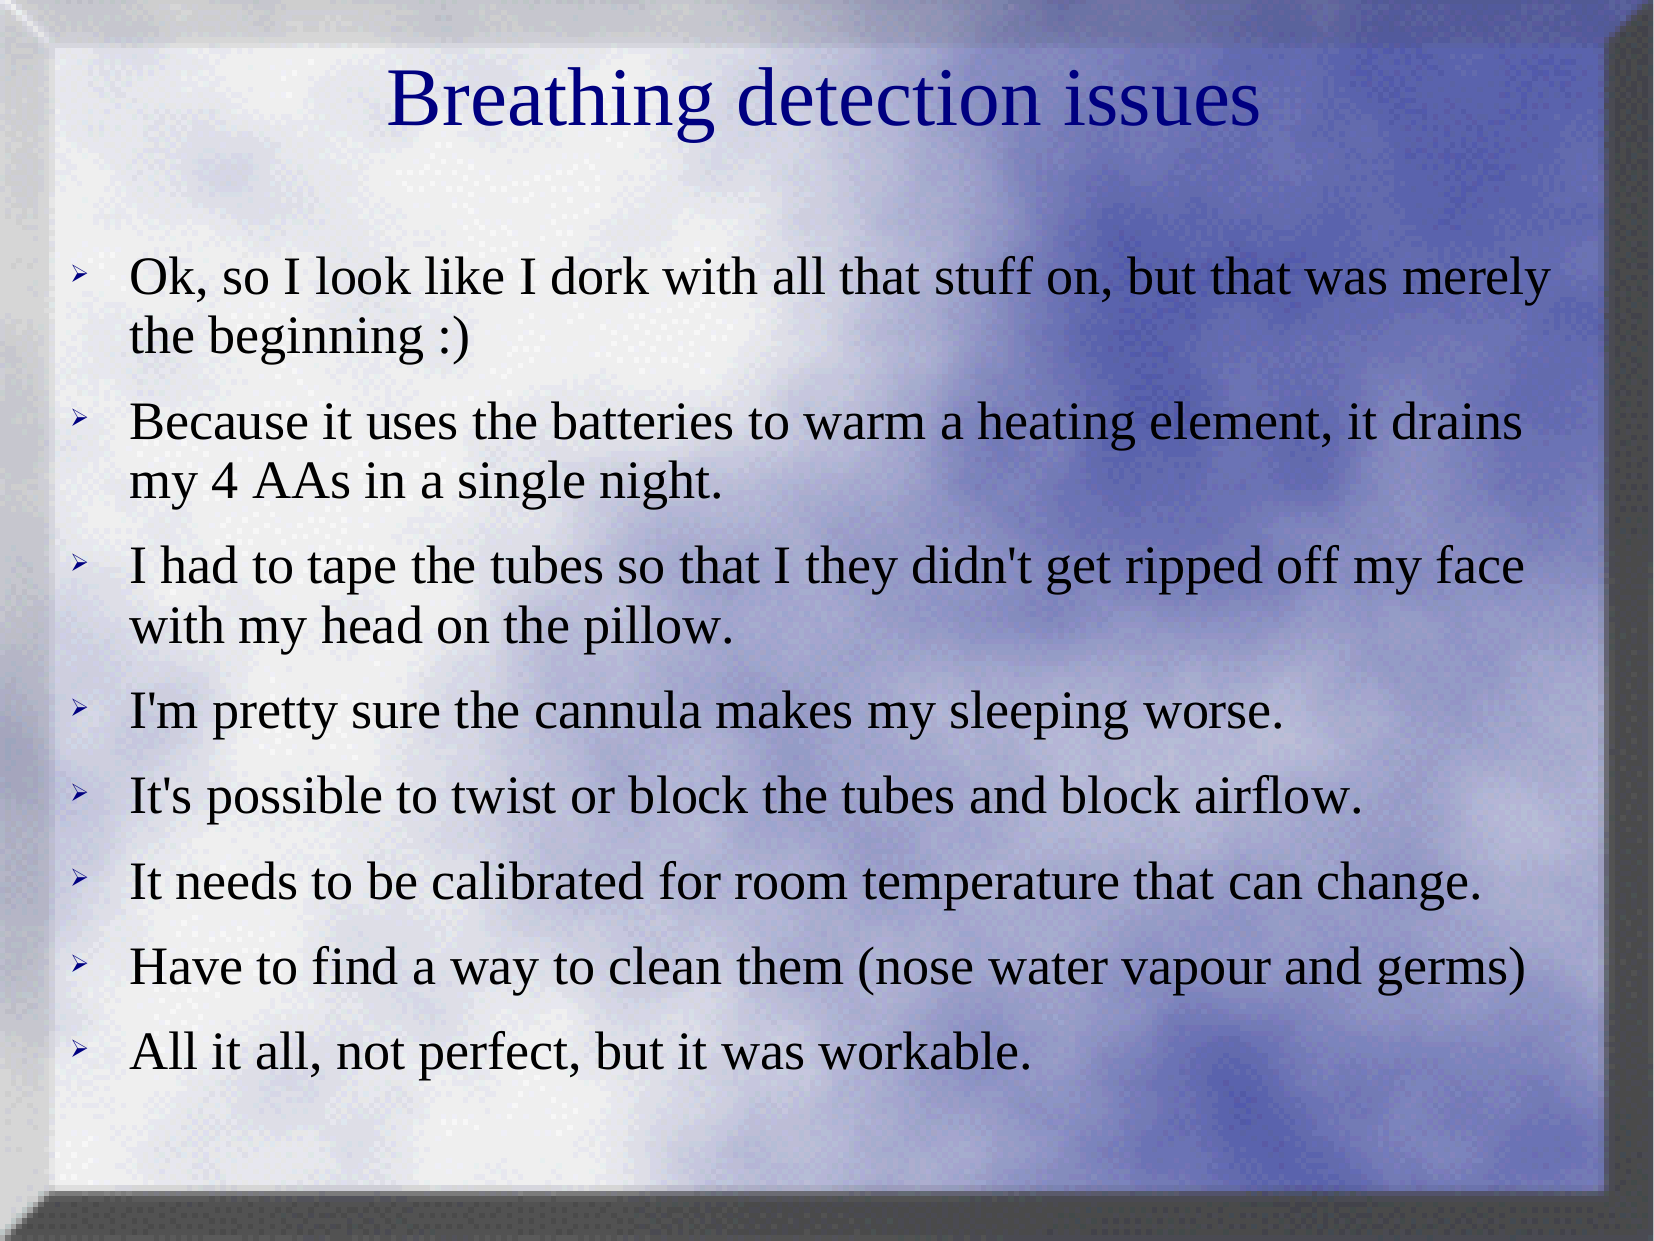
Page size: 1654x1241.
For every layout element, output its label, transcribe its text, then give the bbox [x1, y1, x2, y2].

picture [0, 0, 1654, 1241]
list Ok, so I look like I dork with all that stuff on, but that was merely the beginning :) Because it uses the batteries to warm a heating element, it drains my 4 AAs in a single night. I had to tape the tubes so that I they didn't get ripped off my face with my head on the pillow. I'm pretty sure the cannula makes my sleeping worse. It's possible to twist or block the tubes and block airflow. It needs to be calibrated for room temperature that can change. Have to find a way to clean them (nose water vapour and germs) All it all, not perfect, but it was workable. [70, 246, 1568, 1082]
title Breathing detection issues [117, 43, 1534, 151]
